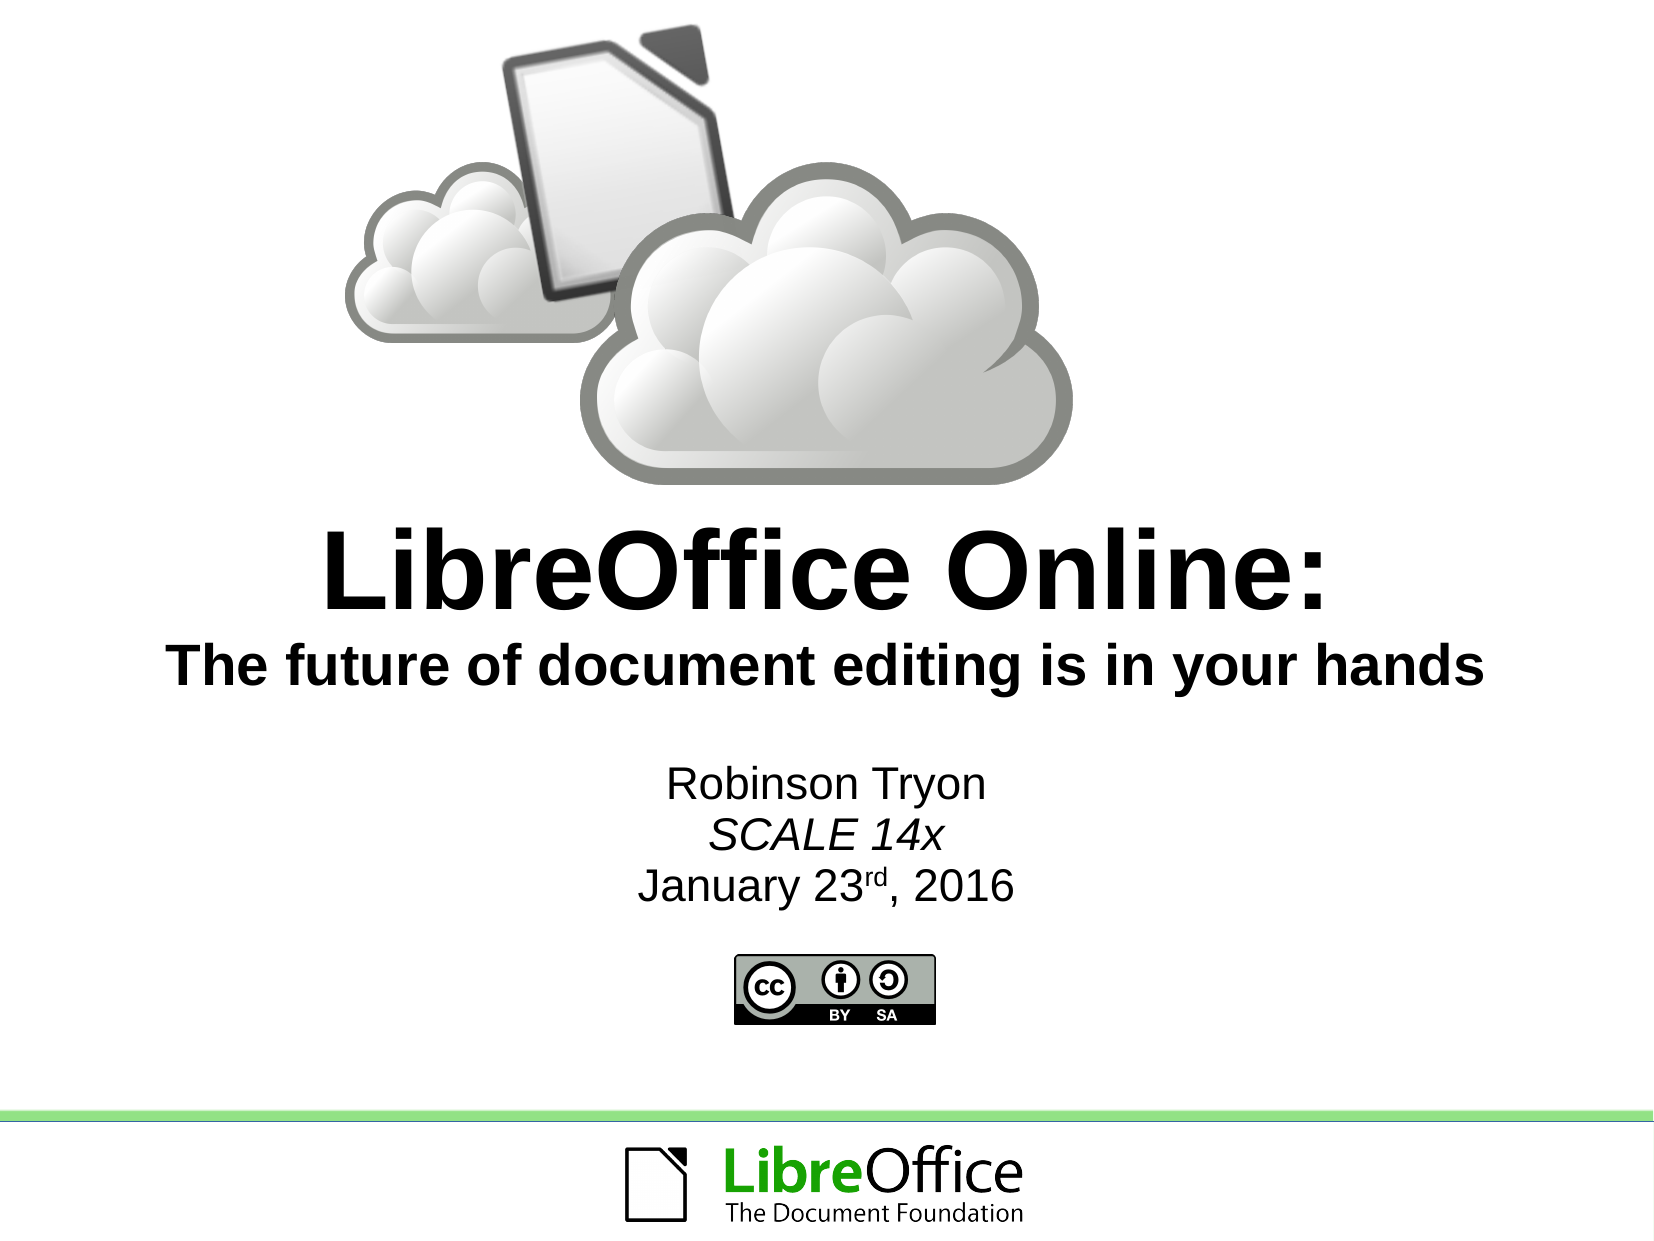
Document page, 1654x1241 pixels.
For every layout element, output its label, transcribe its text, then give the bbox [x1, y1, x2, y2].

picture [601, 1127, 1052, 1241]
title LibreOffice Online: The future of document editing is in your hands [82, 102, 1571, 750]
picture [734, 954, 936, 1025]
text_box Robinson Tryon SCALE 14x January 23rd, 2016 [0, 750, 1653, 921]
picture [0, 0, 1654, 1121]
title LibreOffice Online: The future of document editing is in your hands [82, 921, 1571, 1104]
